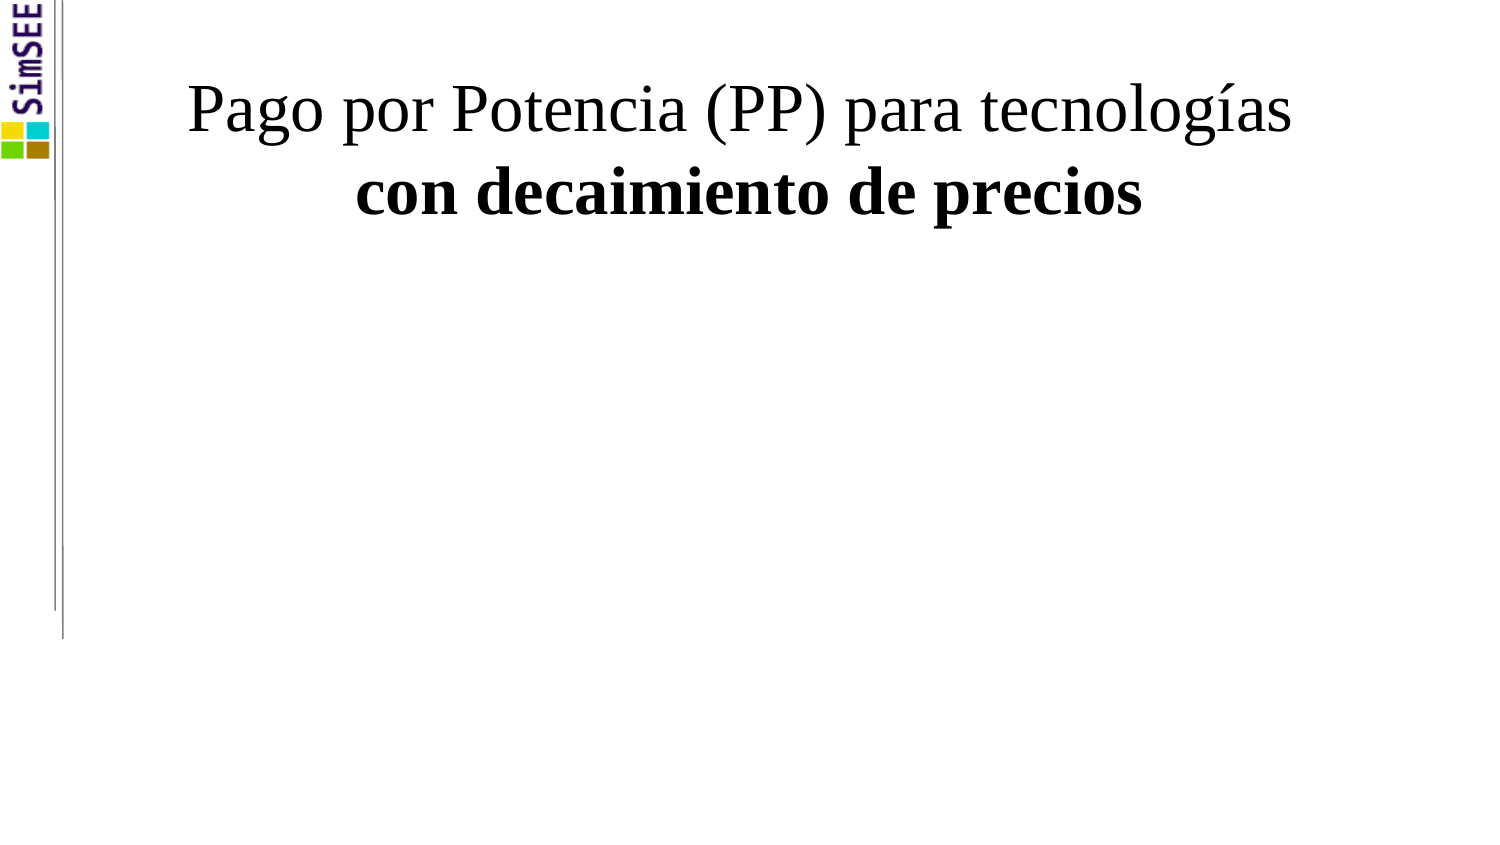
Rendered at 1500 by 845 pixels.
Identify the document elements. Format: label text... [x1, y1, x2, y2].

picture [0, 3, 52, 116]
picture [0, 121, 51, 160]
title Pago por Potencia (PP) para tecnologías con decaimiento de precios [112, 55, 1388, 236]
